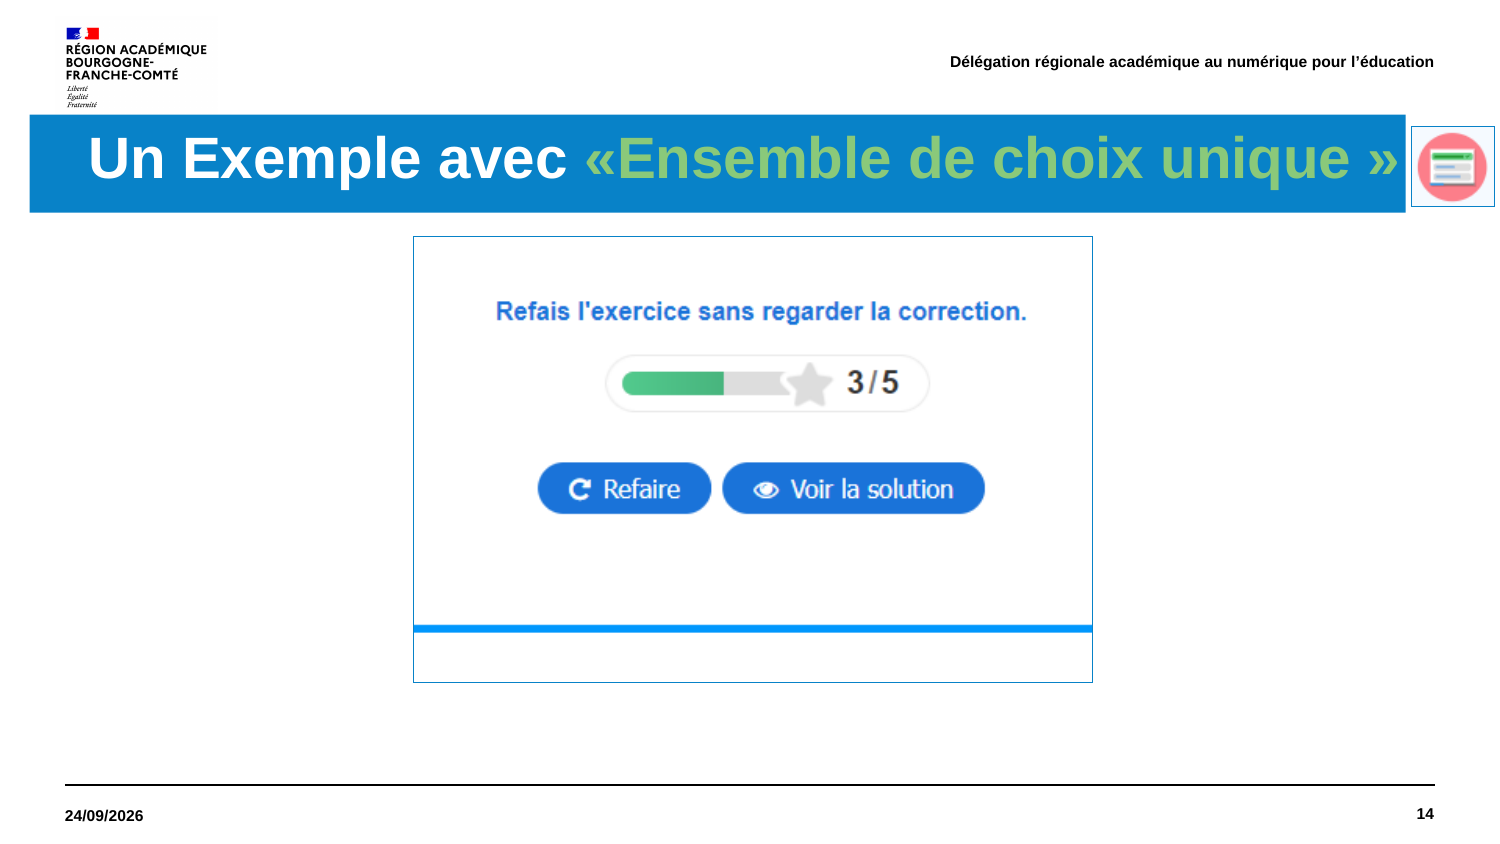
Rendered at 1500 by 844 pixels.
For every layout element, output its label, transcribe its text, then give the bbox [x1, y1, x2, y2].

text_box 03/02/2022 [64, 787, 245, 843]
text_box Délégation régionale académique au numérique pour l’éducation [944, 32, 1435, 91]
text_box <numéro> [1213, 784, 1435, 843]
picture [413, 236, 1093, 683]
text_box Un Exemple avec «Ensemble de choix unique » [29, 114, 1406, 213]
picture [55, 16, 218, 114]
picture [1411, 126, 1495, 207]
